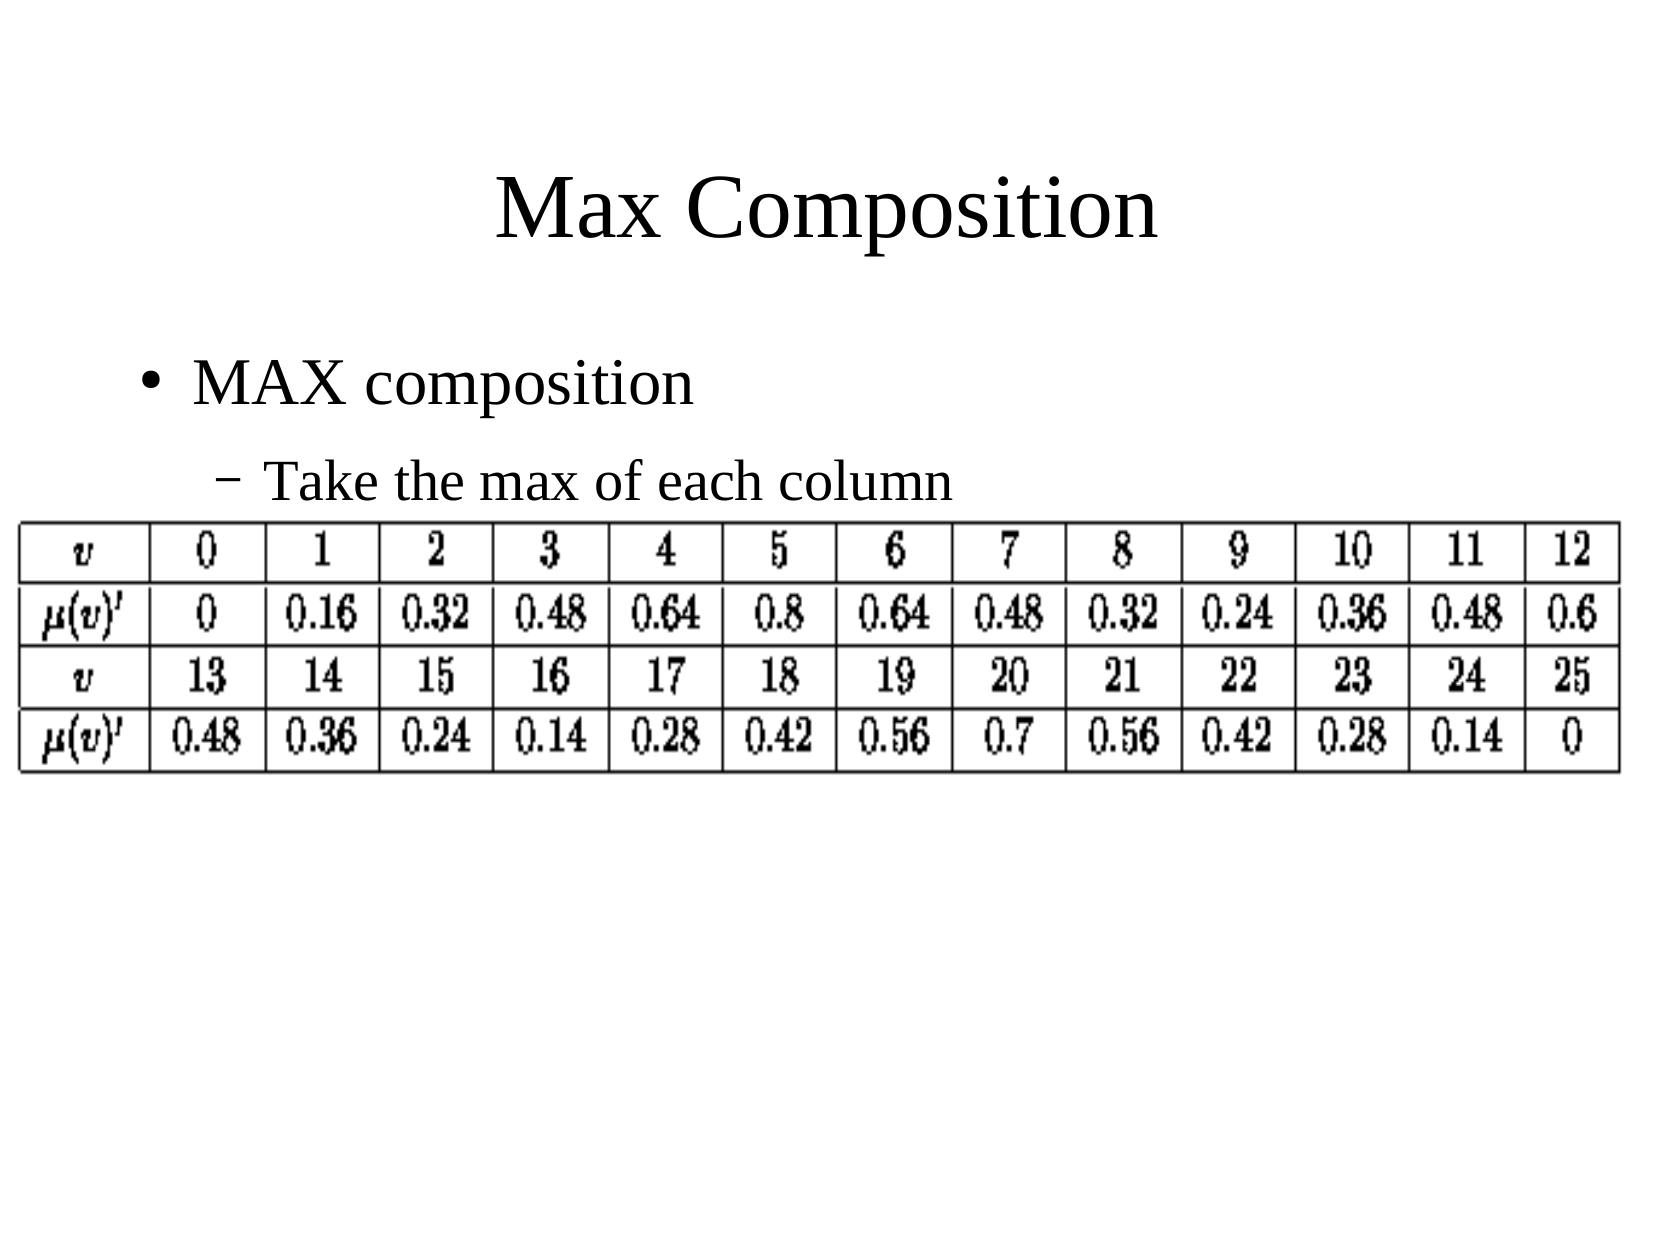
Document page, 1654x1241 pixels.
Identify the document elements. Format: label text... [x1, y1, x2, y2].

title Max Composition [121, 102, 1534, 311]
list MAX composition Take the max of each column [121, 344, 1534, 516]
chart [14, 516, 1631, 784]
